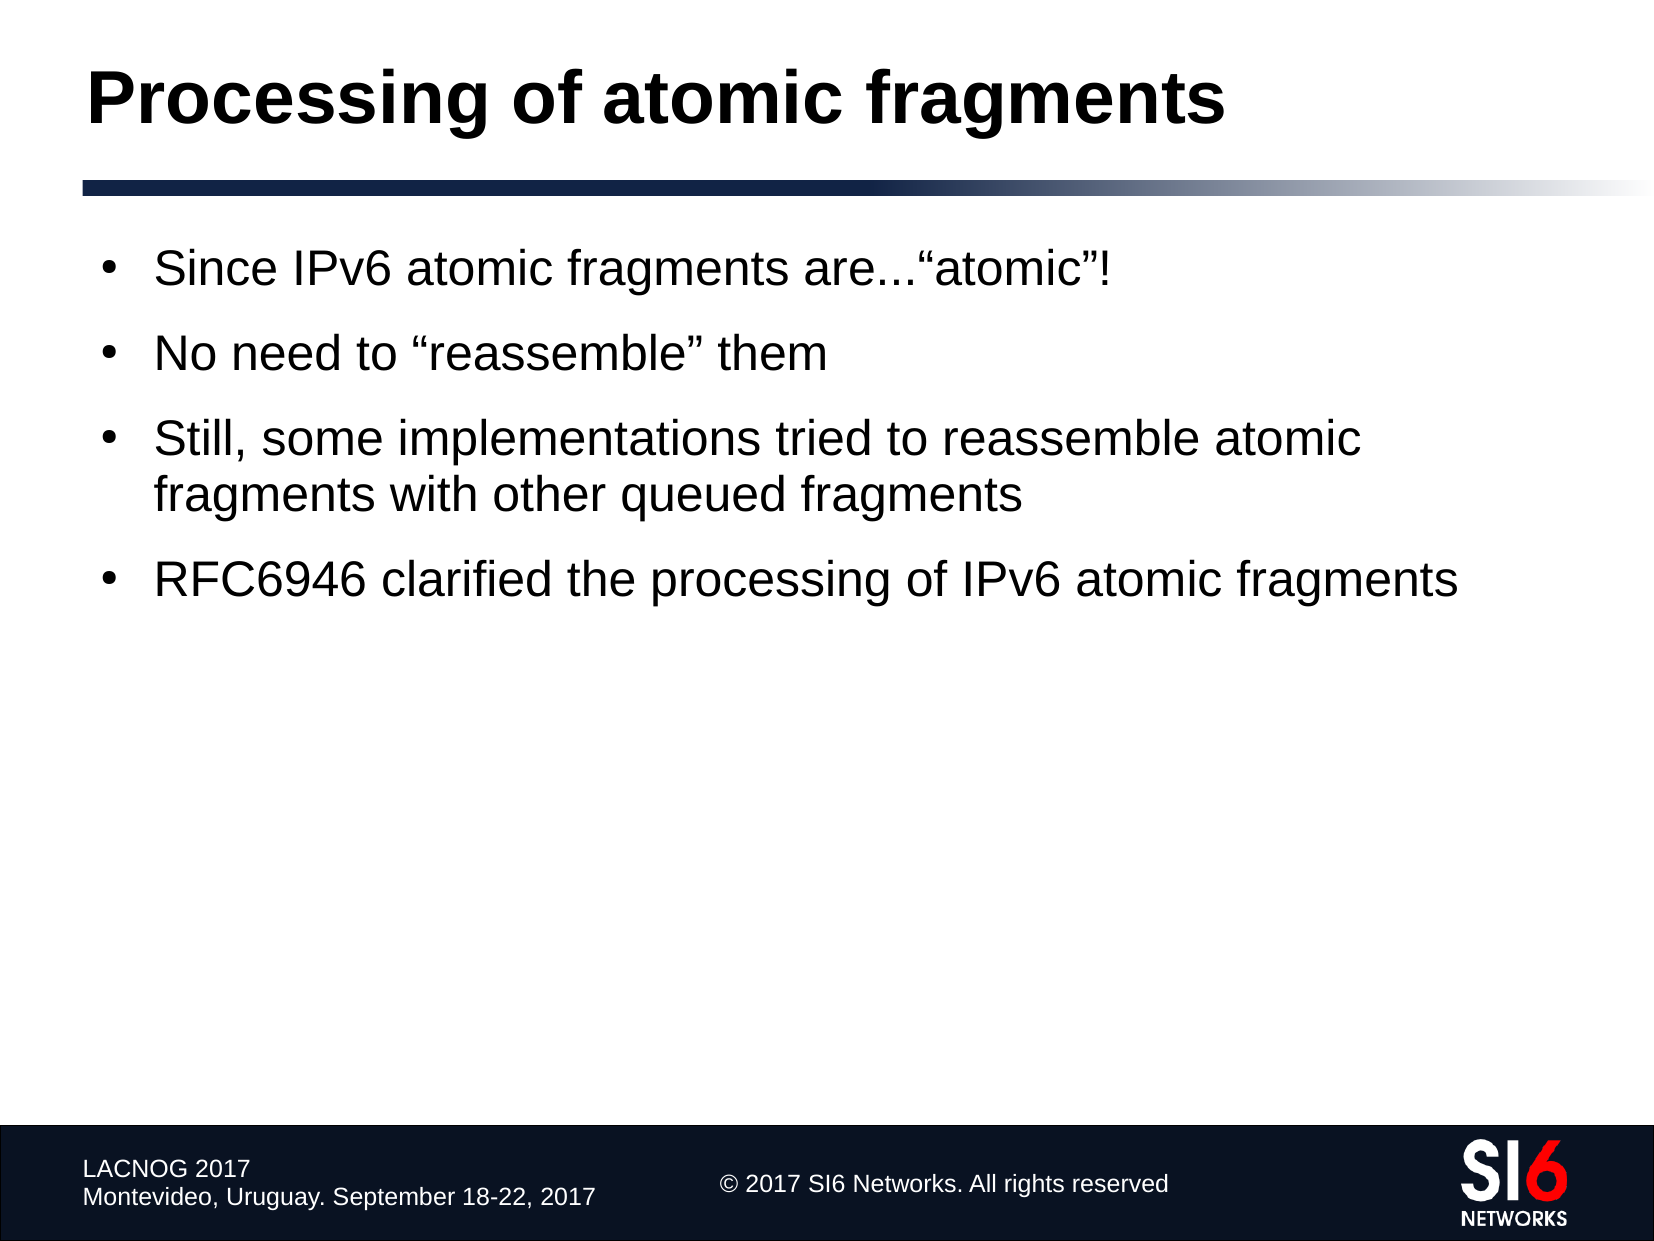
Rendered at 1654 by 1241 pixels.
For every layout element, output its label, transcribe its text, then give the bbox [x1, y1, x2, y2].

list Since IPv6 atomic fragments are...“atomic”! No need to “reassemble” them Still, some implementations tried to reassemble atomic fragments with other queued fragments RFC6946 clarified the processing of IPv6 atomic fragments [82, 240, 1571, 1059]
title Processing of atomic fragments [86, 30, 1576, 166]
picture [1461, 1139, 1567, 1226]
